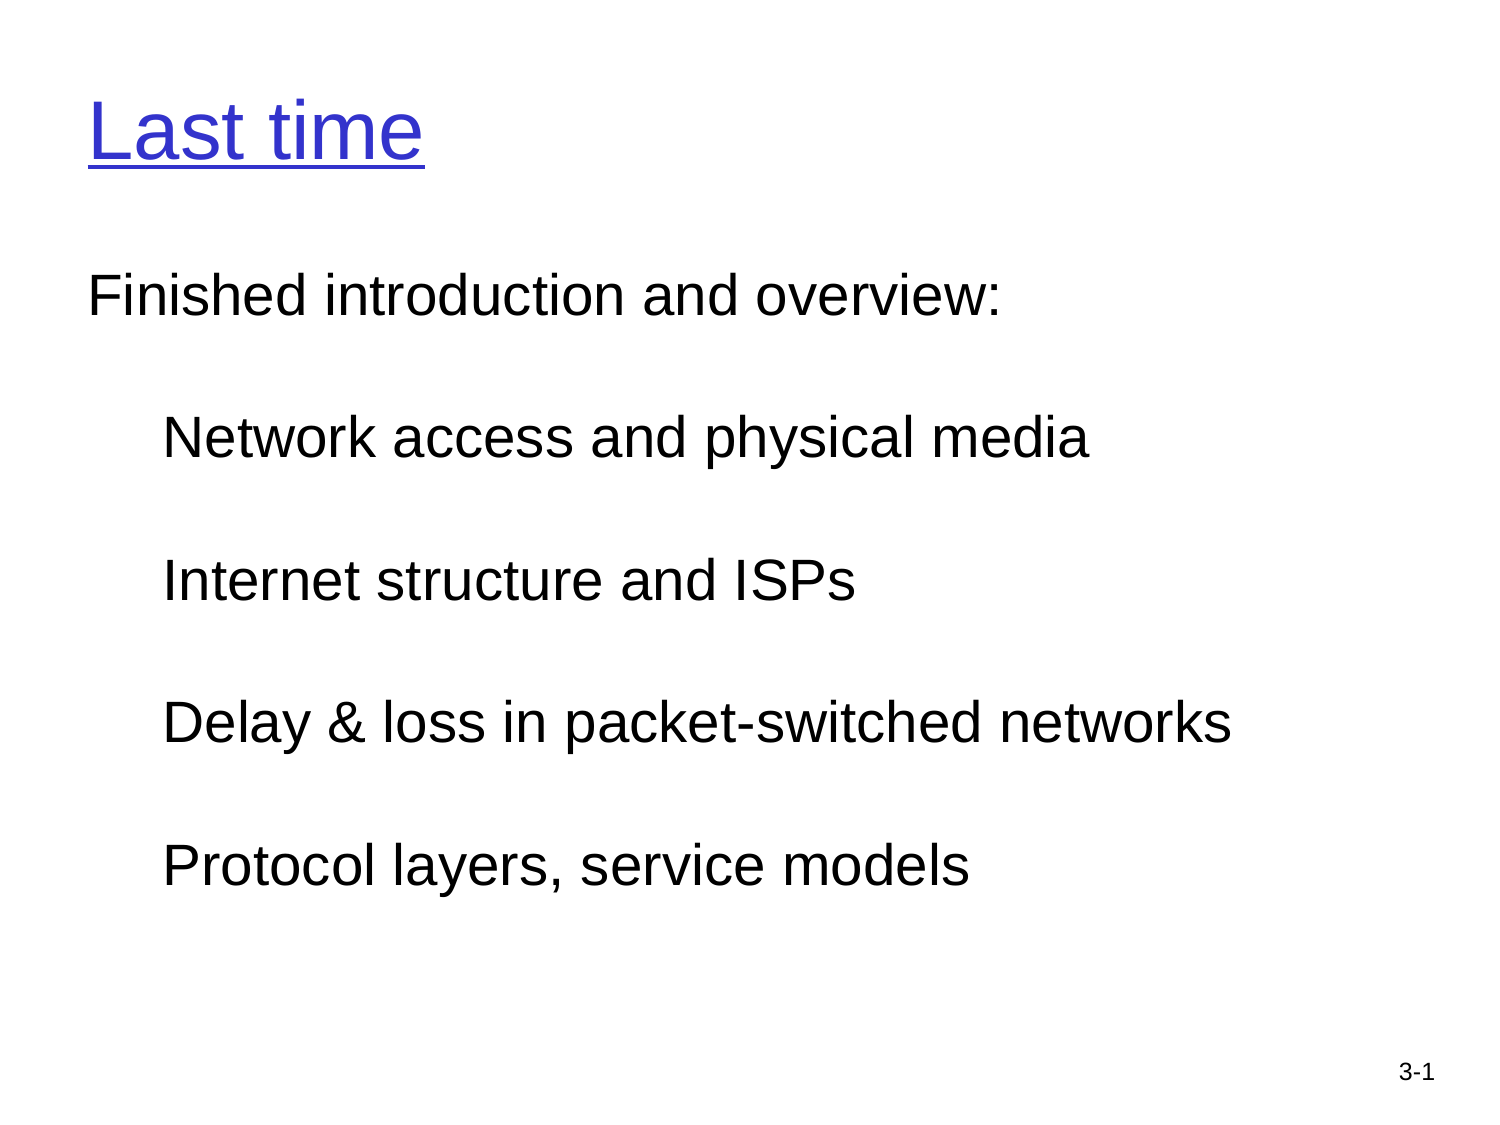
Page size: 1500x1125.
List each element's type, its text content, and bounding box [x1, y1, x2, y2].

list Finished introduction and overview: Network access and physical media Internet structure and ISPs Delay & loss in packet-switched networks Protocol layers, service models [87, 262, 1363, 1026]
title Last time [87, 23, 1363, 239]
